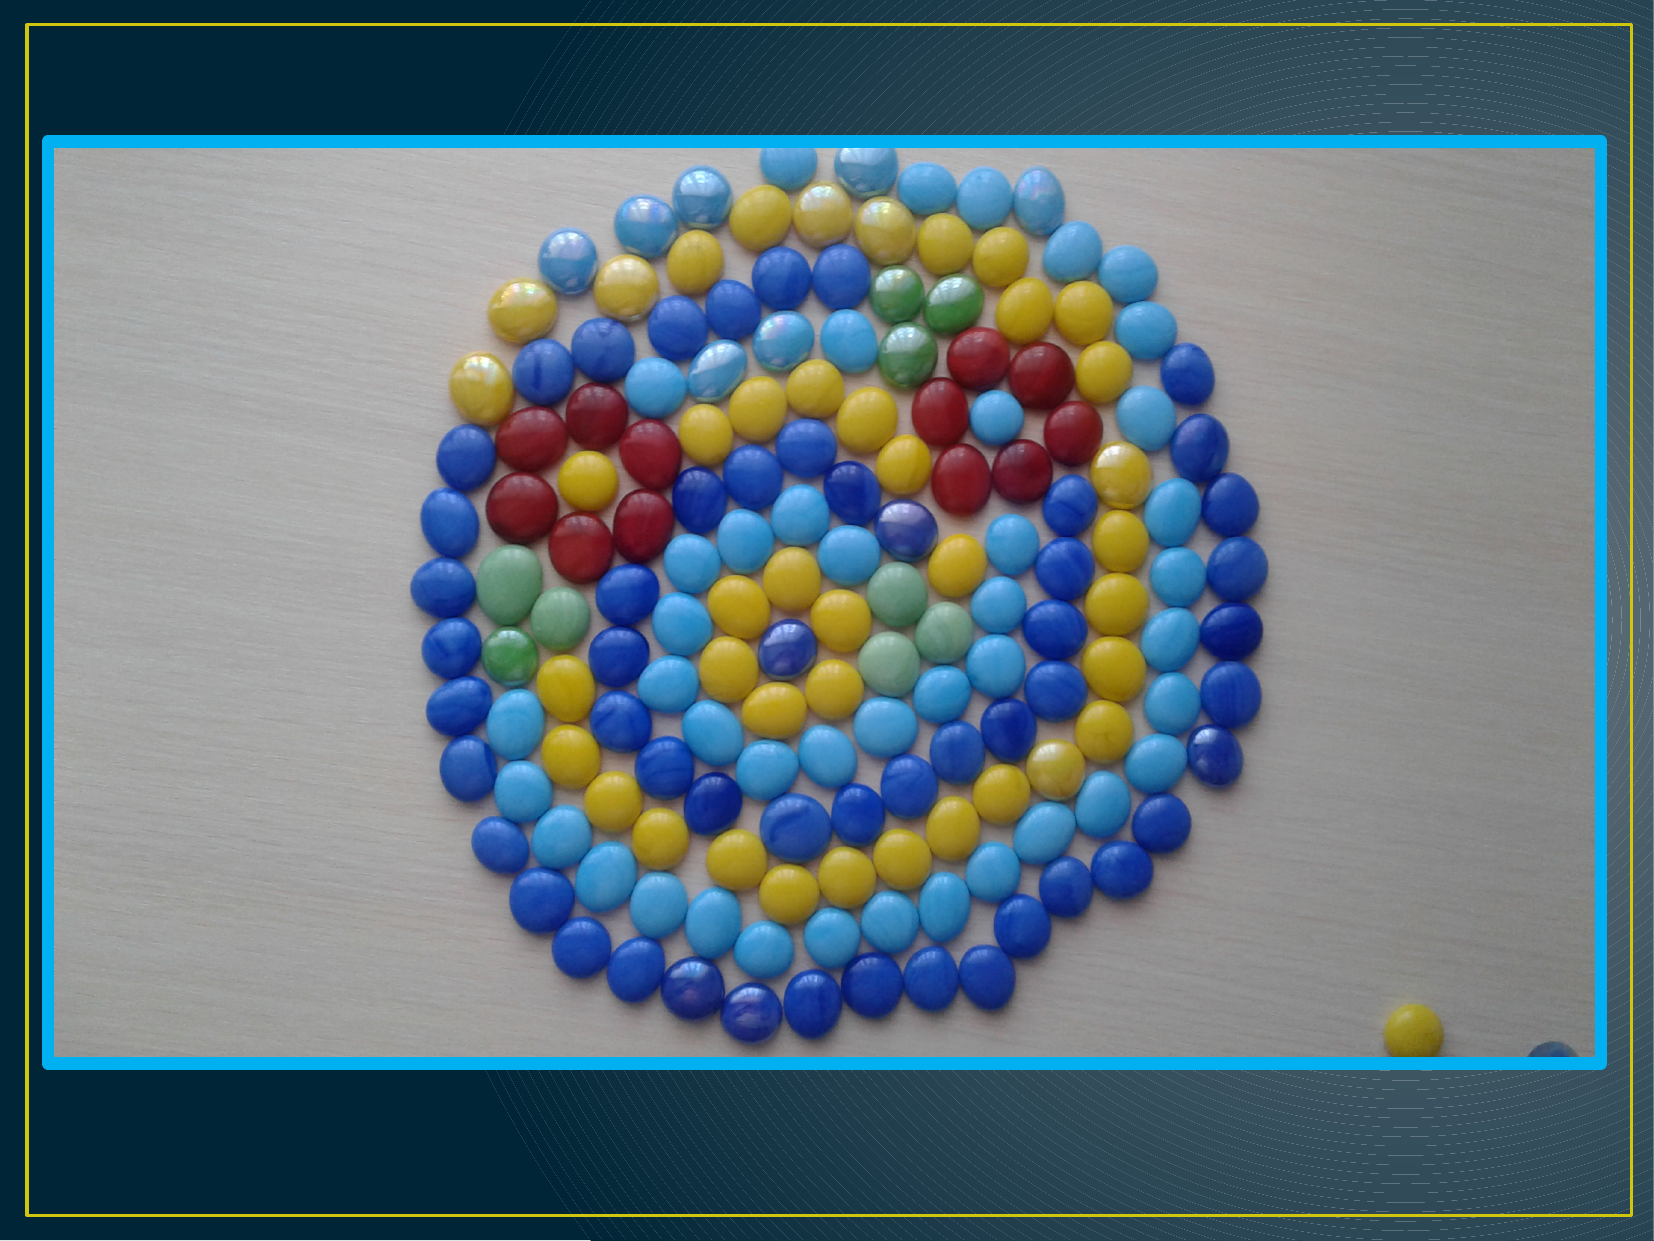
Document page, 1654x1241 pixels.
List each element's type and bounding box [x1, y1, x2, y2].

picture [55, 149, 1594, 1056]
